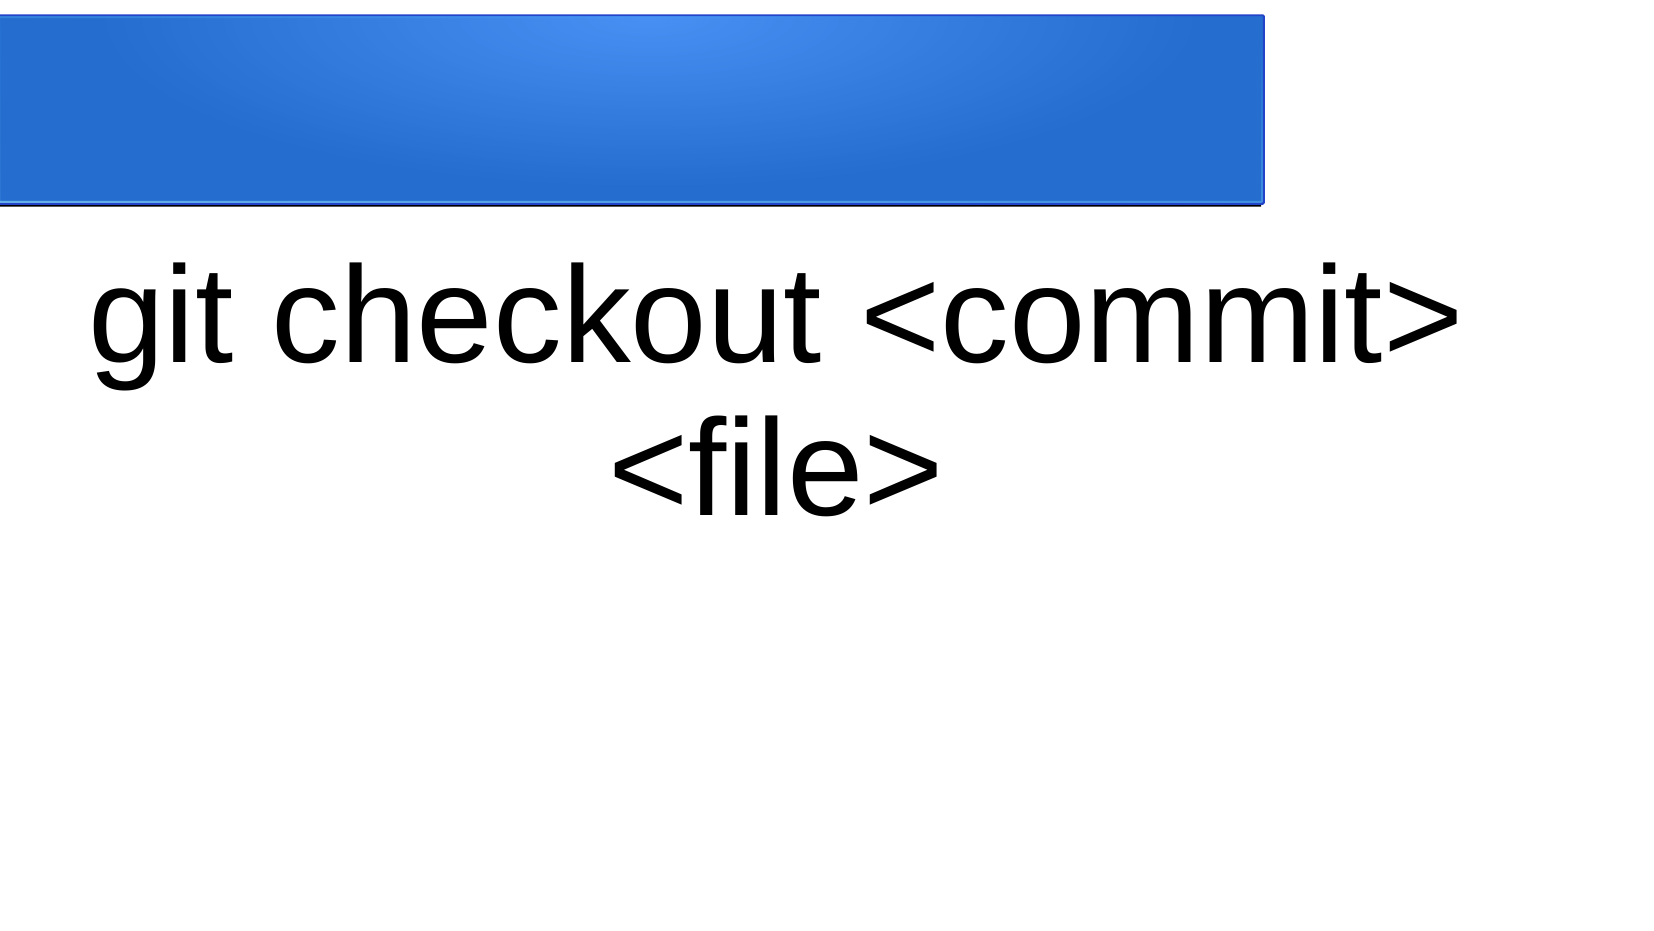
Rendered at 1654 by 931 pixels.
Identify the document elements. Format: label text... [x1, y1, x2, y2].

subtitle git checkout <commit> <file> [82, 35, 1471, 748]
